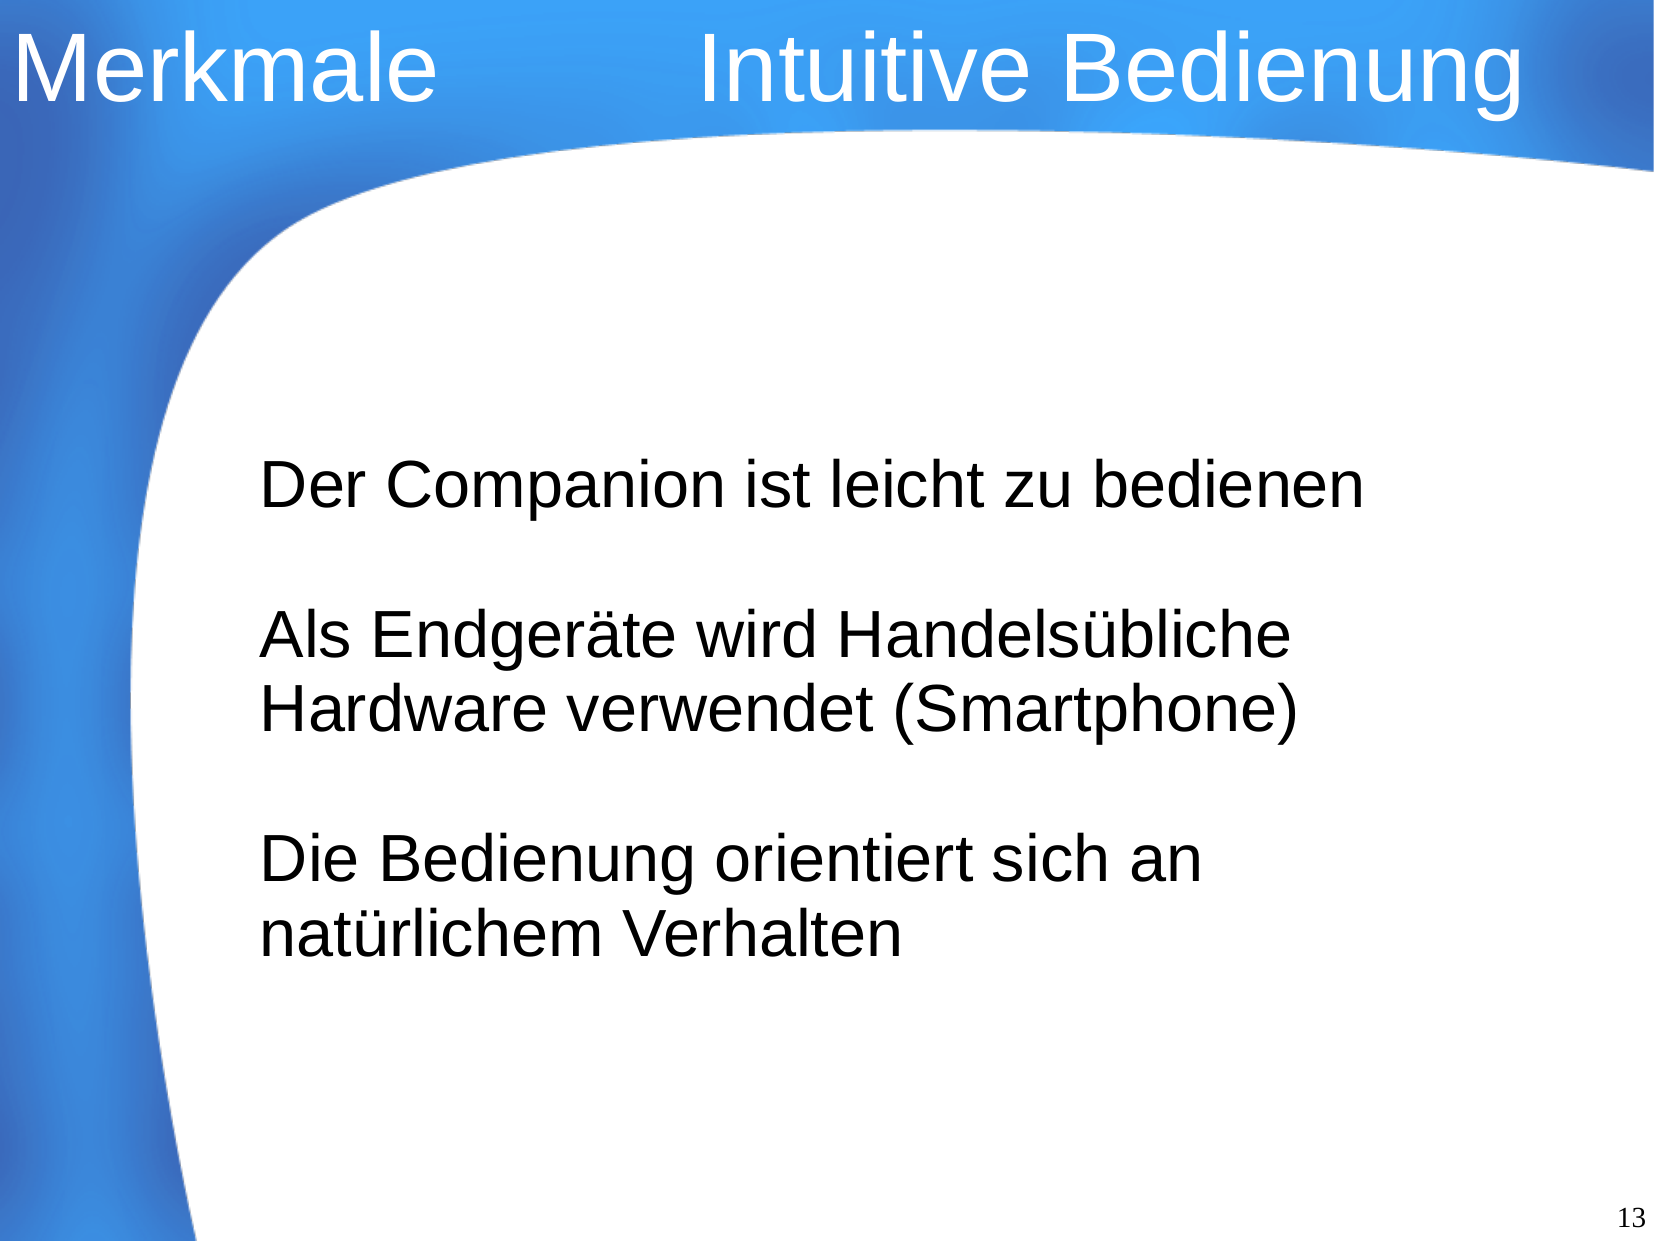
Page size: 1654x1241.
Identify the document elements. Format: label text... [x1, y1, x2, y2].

picture [0, 0, 1654, 1241]
title Intuitive Bedienung [697, 13, 1619, 123]
subtitle Der Companion ist leicht zu bedienen Als Endgeräte wird Handelsübliche Hardware verwendet (Smartphone) Die Bedienung orientiert sich an natürlichem Verhalten [259, 248, 1560, 1170]
title Merkmale [11, 13, 697, 123]
